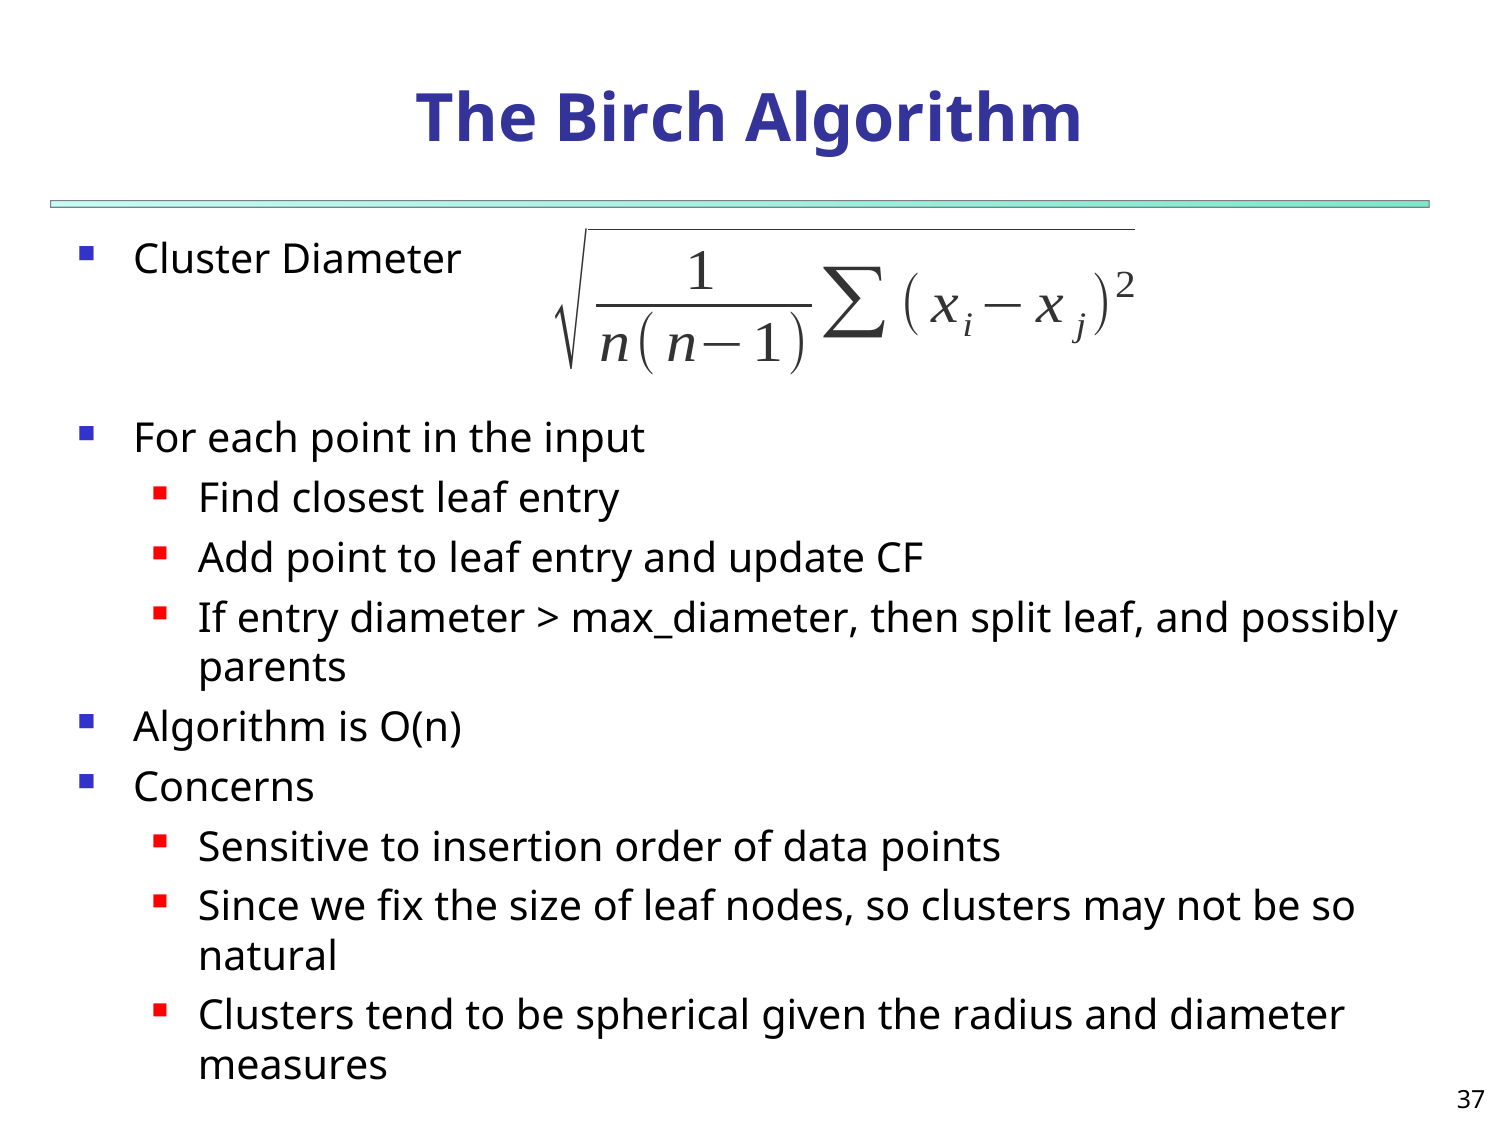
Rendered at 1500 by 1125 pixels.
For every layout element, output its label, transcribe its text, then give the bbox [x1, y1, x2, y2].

text_box 18 [1187, 1062, 1500, 1125]
title The Birch Algorithm [0, 62, 1500, 163]
list Cluster Diameter For each point in the input Find closest leaf entry Add point to leaf entry and update CF If entry diameter > max_diameter, then split leaf, and possibly parents Algorithm is O(n) Concerns Sensitive to insertion order of data points Since we fix the size of leaf nodes, so clusters may not be so natural Clusters tend to be spherical given the radius and diameter measures [62, 224, 1475, 1105]
chart [537, 224, 1157, 379]
